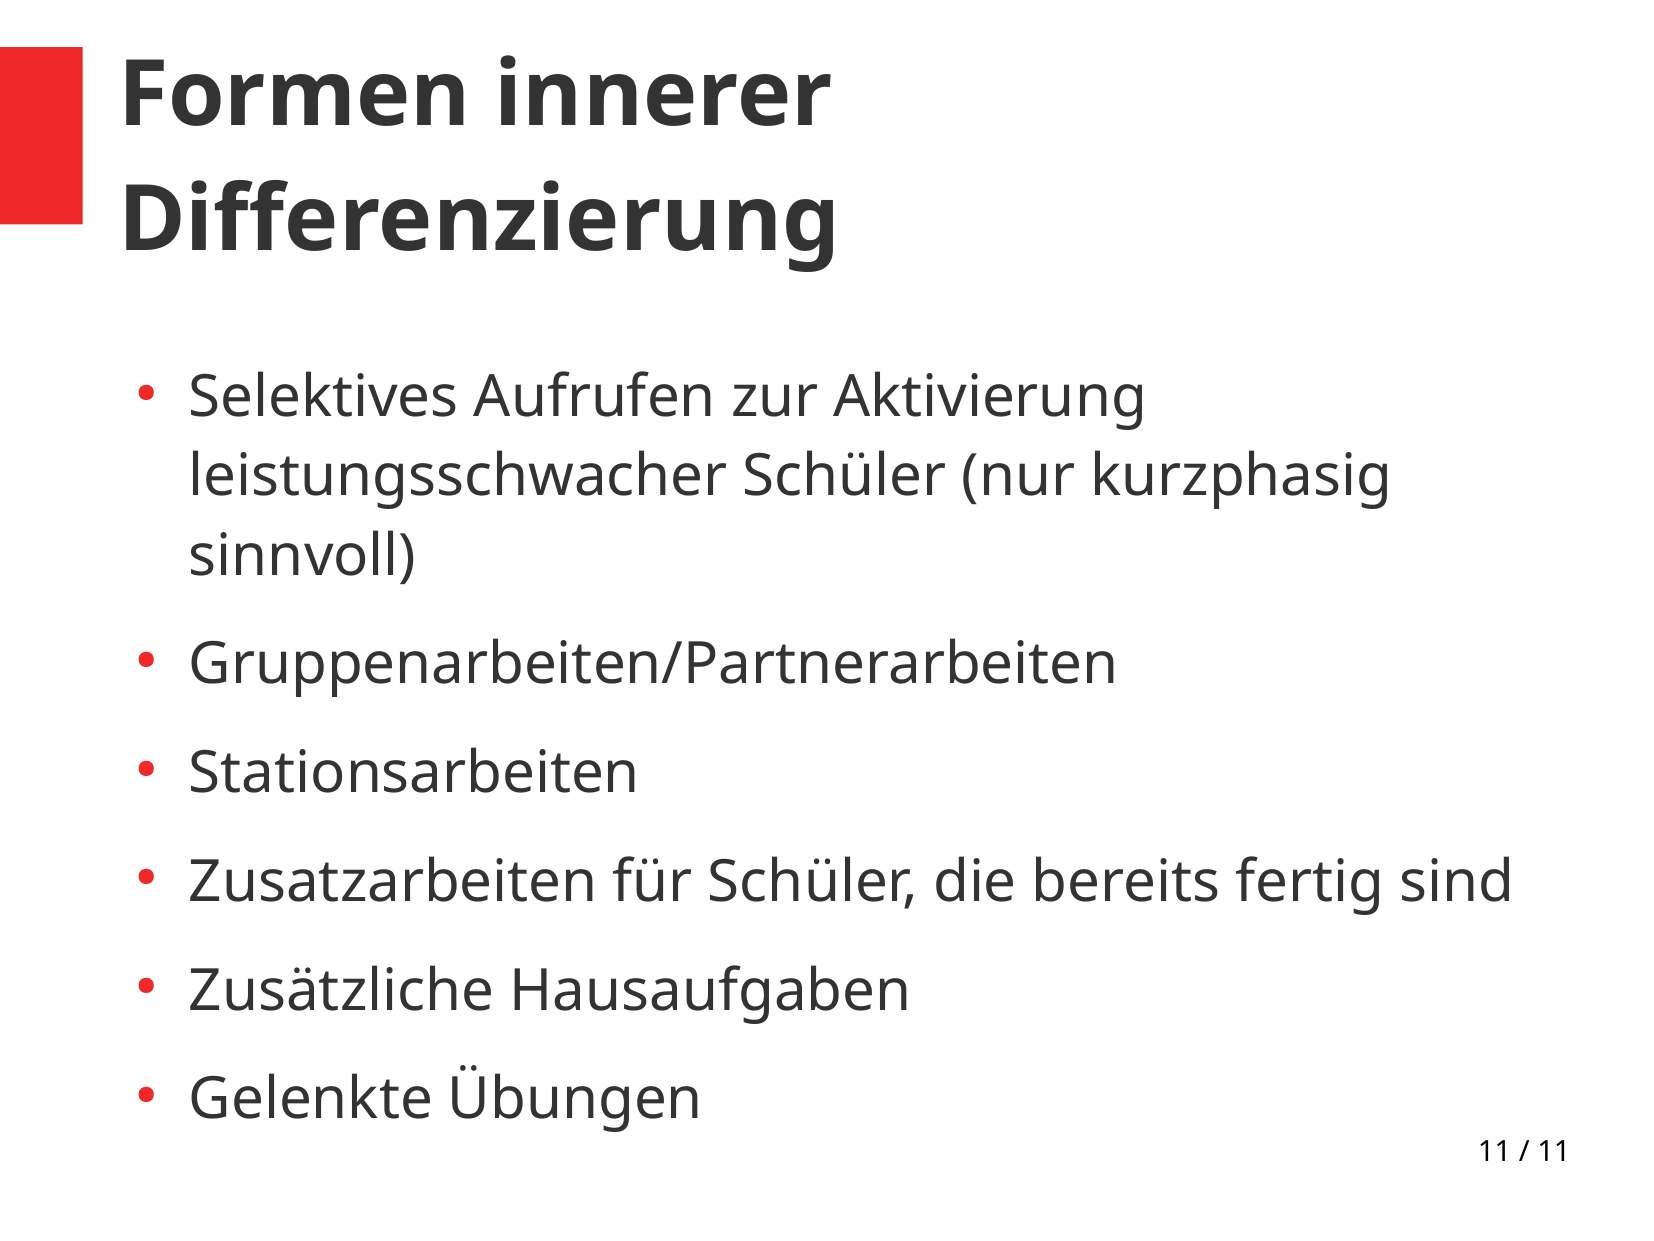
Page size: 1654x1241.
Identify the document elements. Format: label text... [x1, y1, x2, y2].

list Selektives Aufrufen zur Aktivierung leistungsschwacher Schüler (nur kurzphasig sinnvoll) Gruppenarbeiten/Partnerarbeiten Stationsarbeiten Zusatzarbeiten für Schüler, die bereits fertig sind Zusätzliche Hausaufgaben Gelenkte Übungen [118, 354, 1536, 1074]
title Formen innerer Differenzierung [118, 28, 1571, 278]
